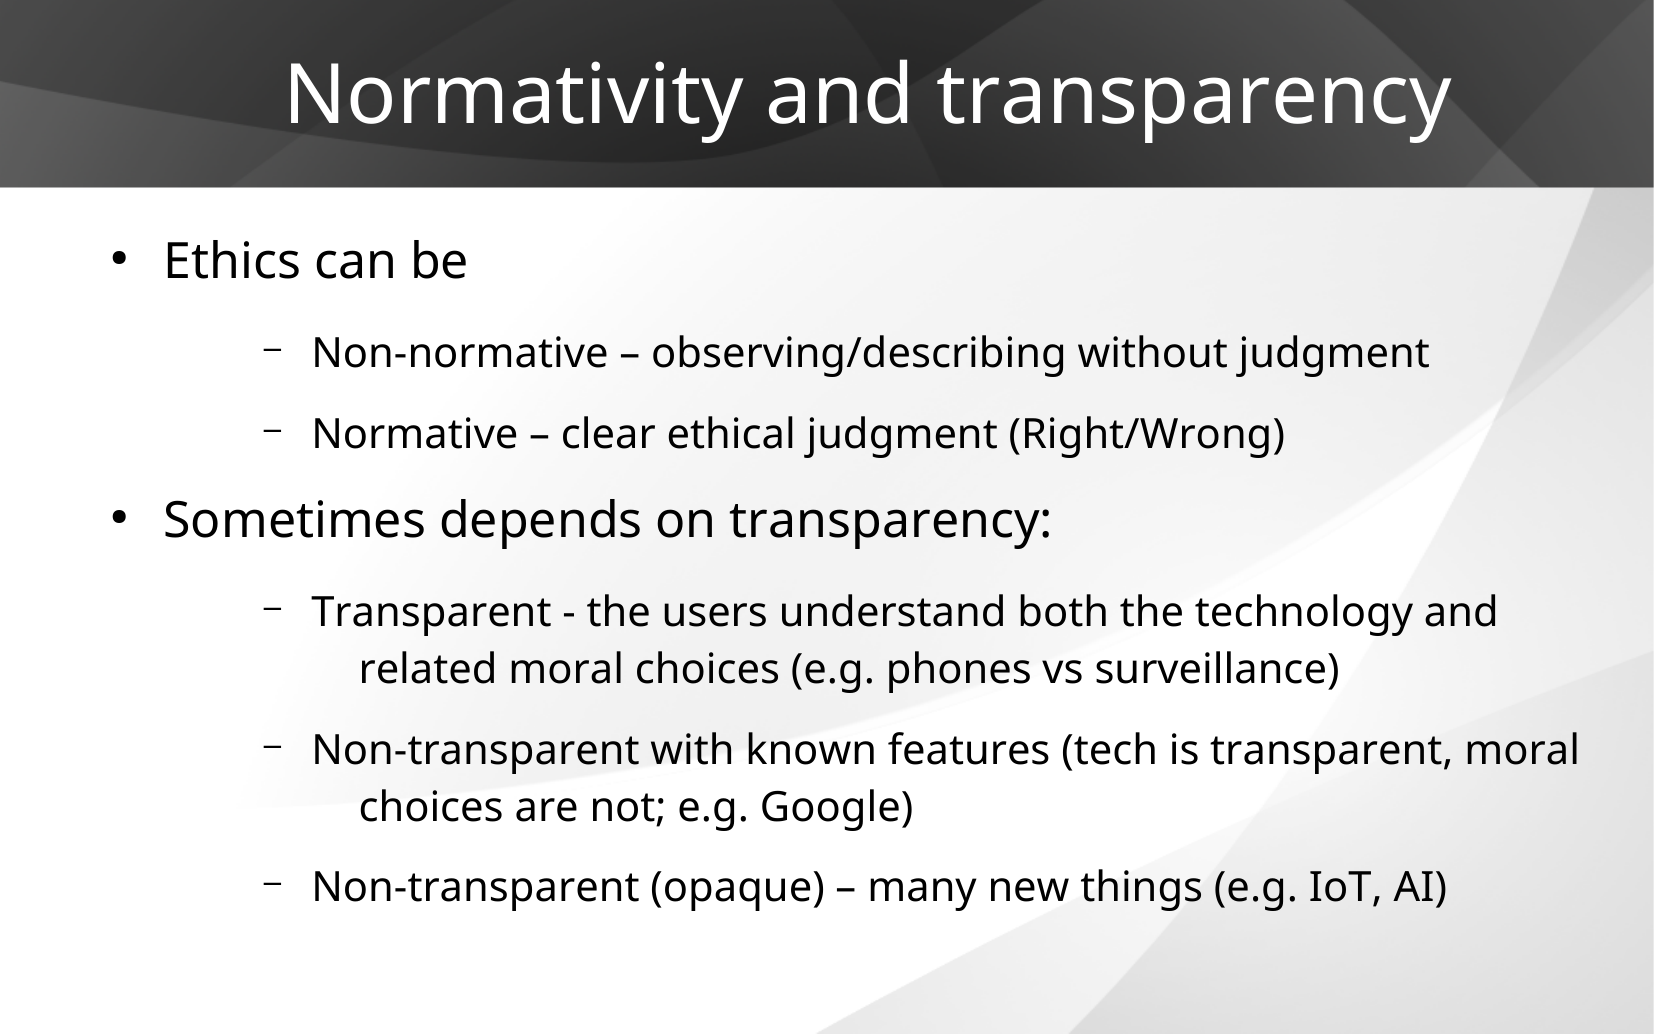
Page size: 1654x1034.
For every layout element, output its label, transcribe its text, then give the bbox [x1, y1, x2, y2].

picture [0, 0, 1654, 1034]
list Ethics can be Non-normative – observing/describing without judgment Normative – clear ethical judgment (Right/Wrong) Sometimes depends on transparency: Transparent - the users understand both the technology and related moral choices (e.g. phones vs surveillance) Non-transparent with known features (tech is transparent, moral choices are not; e.g. Google) Non-transparent (opaque) – many new things (e.g. IoT, AI) [75, 225, 1613, 1013]
title Normativity and transparency [124, 0, 1613, 202]
